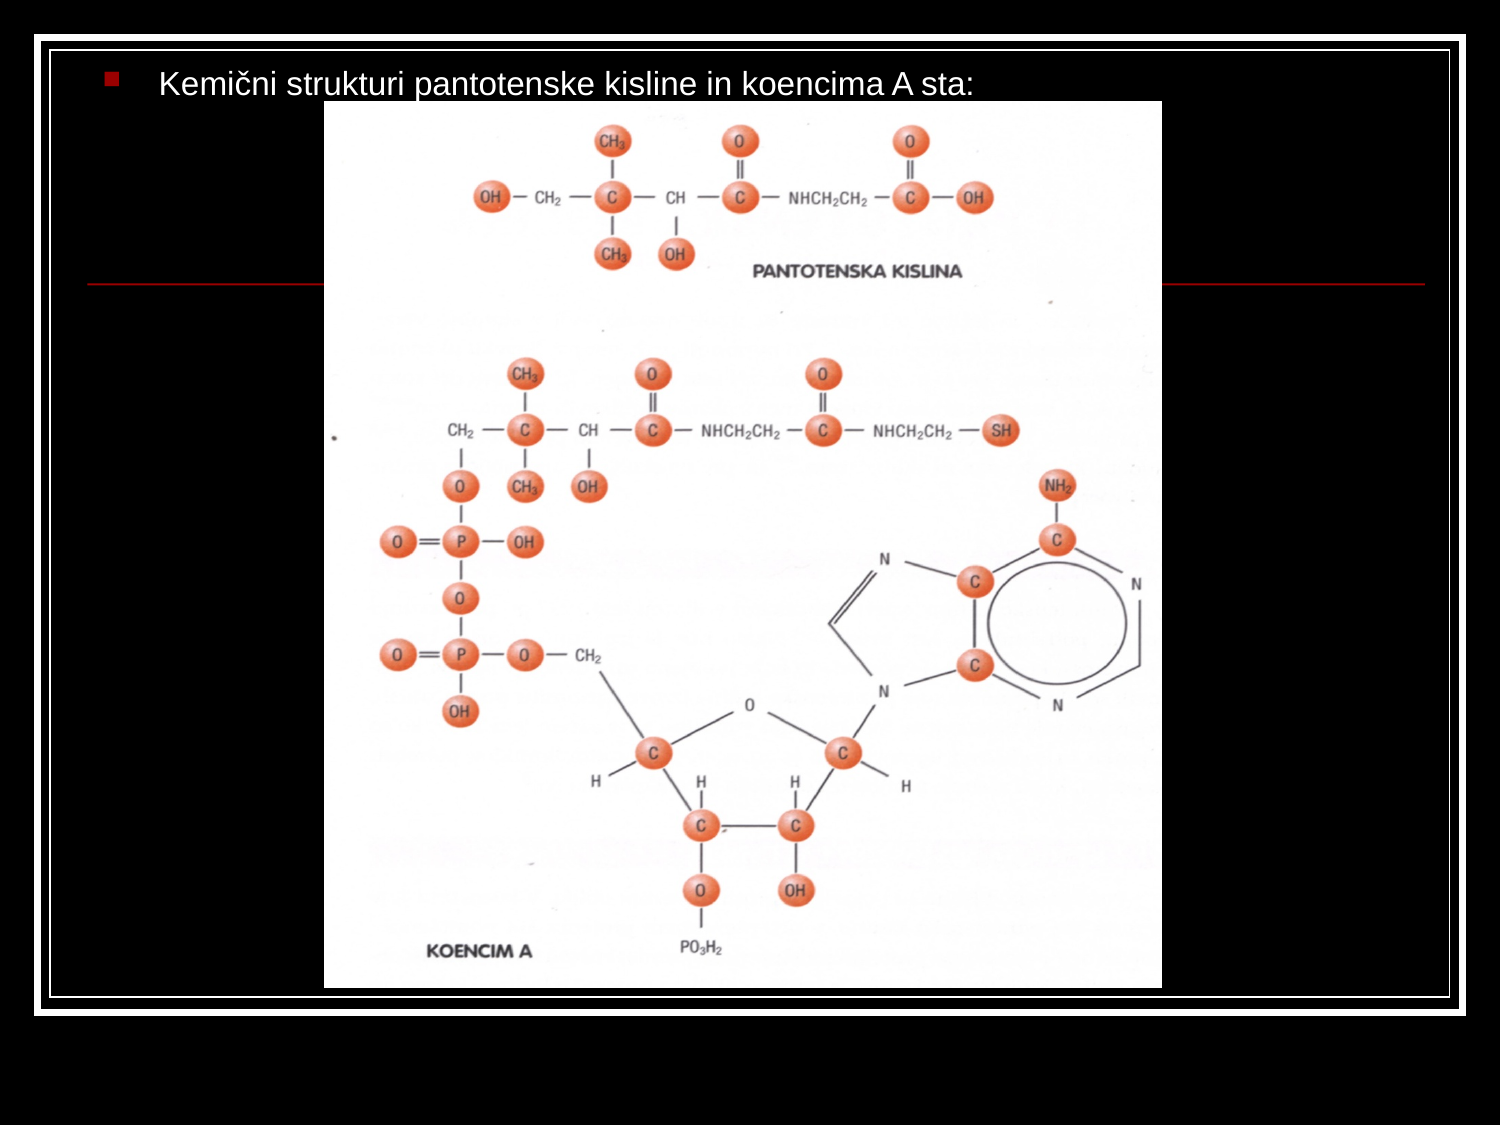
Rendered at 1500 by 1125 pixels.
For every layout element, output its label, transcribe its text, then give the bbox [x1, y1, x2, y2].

list Kemični strukturi pantotenske kisline in koencima A sta: [87, 54, 1425, 963]
picture [324, 101, 1162, 988]
